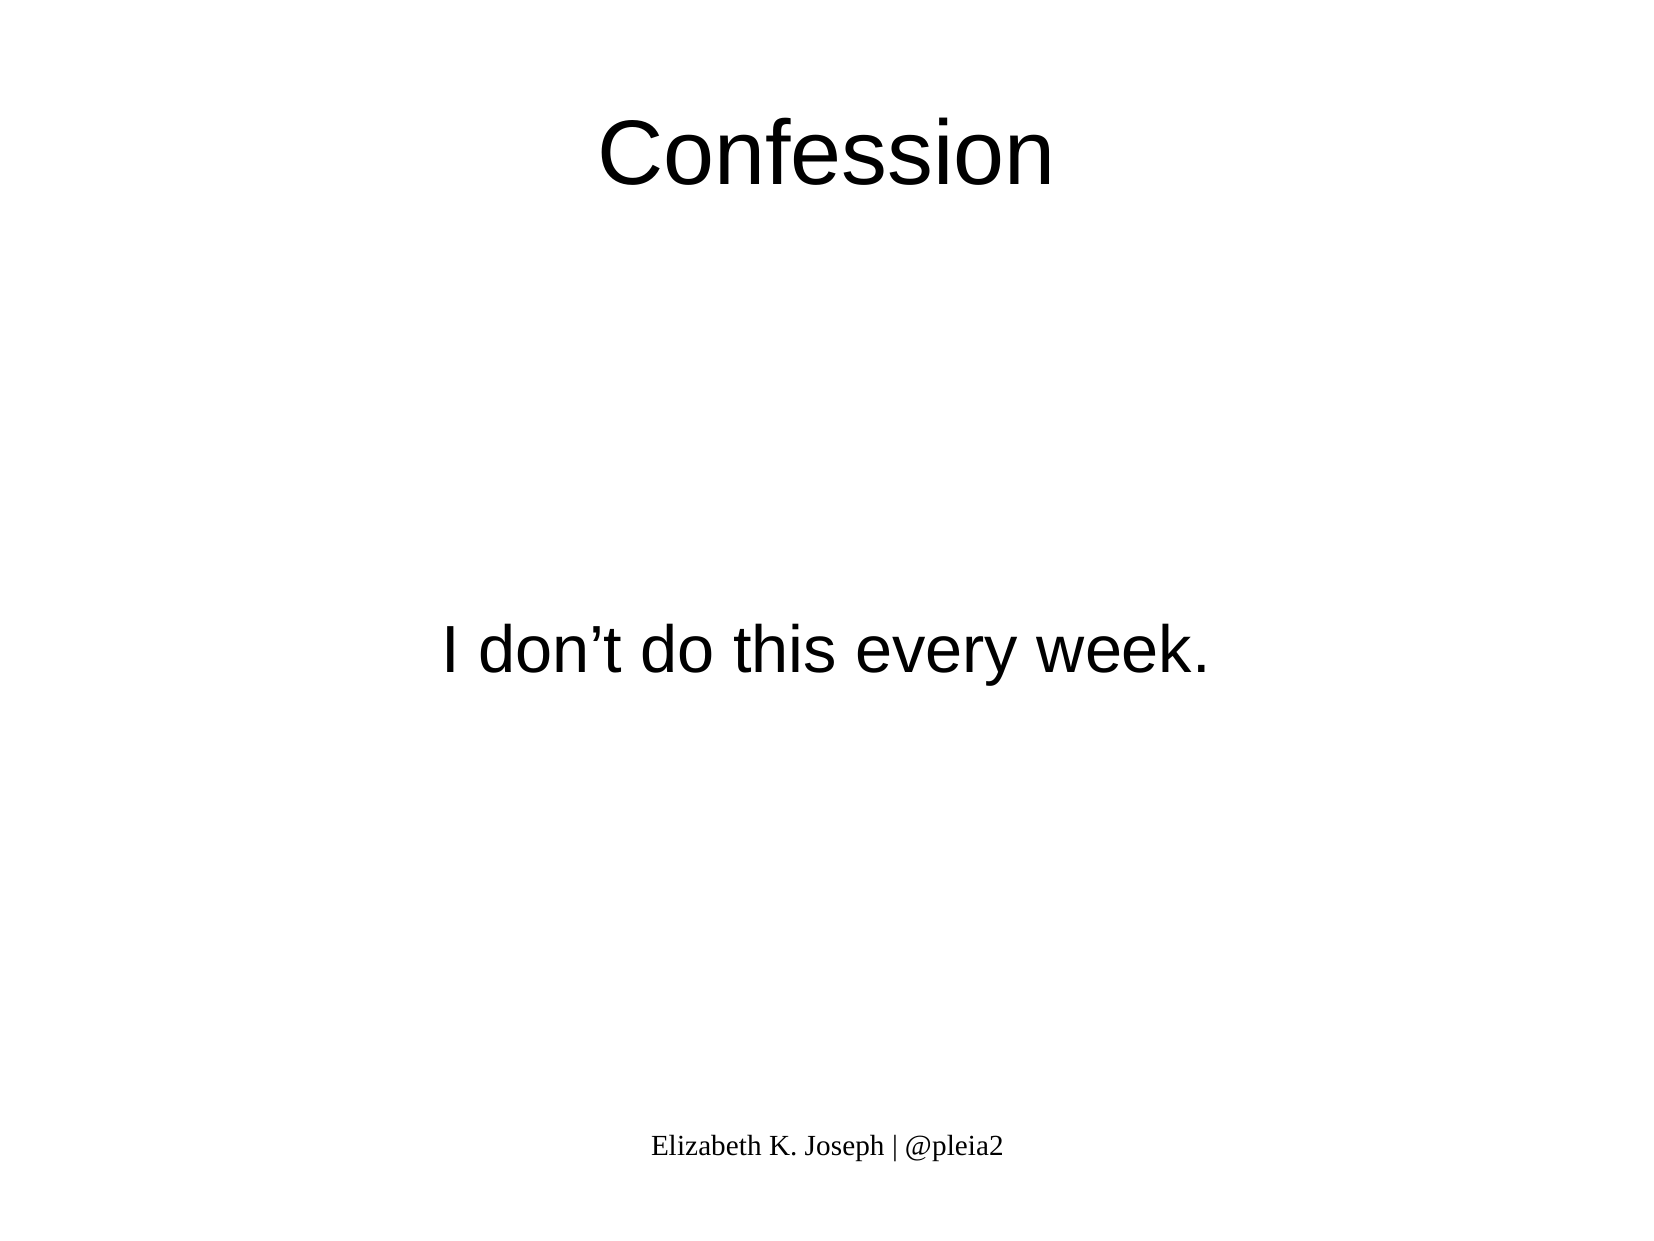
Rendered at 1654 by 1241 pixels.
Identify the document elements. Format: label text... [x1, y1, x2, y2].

title Confession [82, 49, 1571, 257]
subtitle I don’t do this every week. [82, 290, 1571, 1010]
